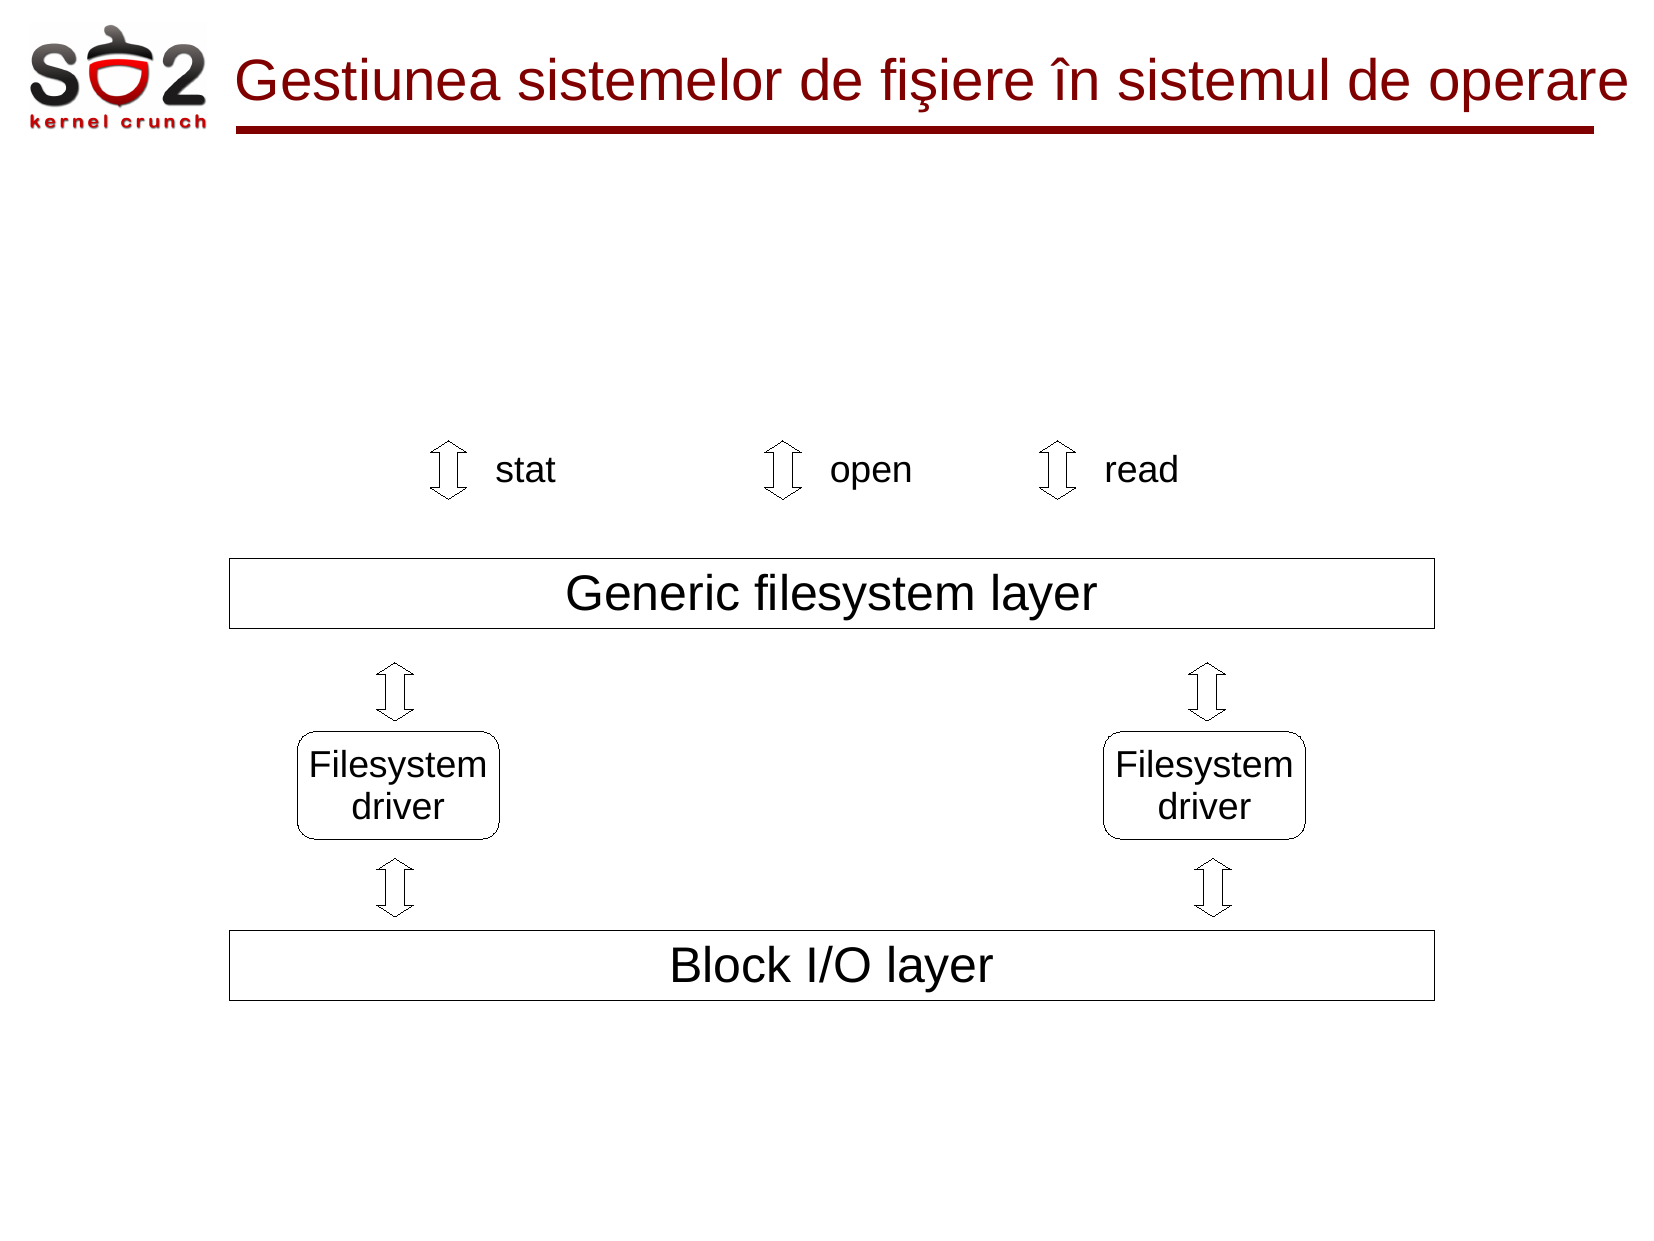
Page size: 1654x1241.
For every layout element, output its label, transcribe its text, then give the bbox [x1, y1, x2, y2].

text_box Block I/O layer [229, 930, 1435, 1001]
title Gestiunea sistemelor de fişiere în sistemul de operare [219, 1, 1632, 160]
text_box Filesystem driver [297, 731, 500, 840]
text_box Generic filesystem layer [229, 558, 1435, 629]
text_box Filesystem driver [1103, 731, 1306, 840]
text_box open [764, 440, 802, 500]
text_box read [1039, 440, 1076, 500]
picture [29, 23, 207, 130]
text_box stat [430, 440, 467, 500]
